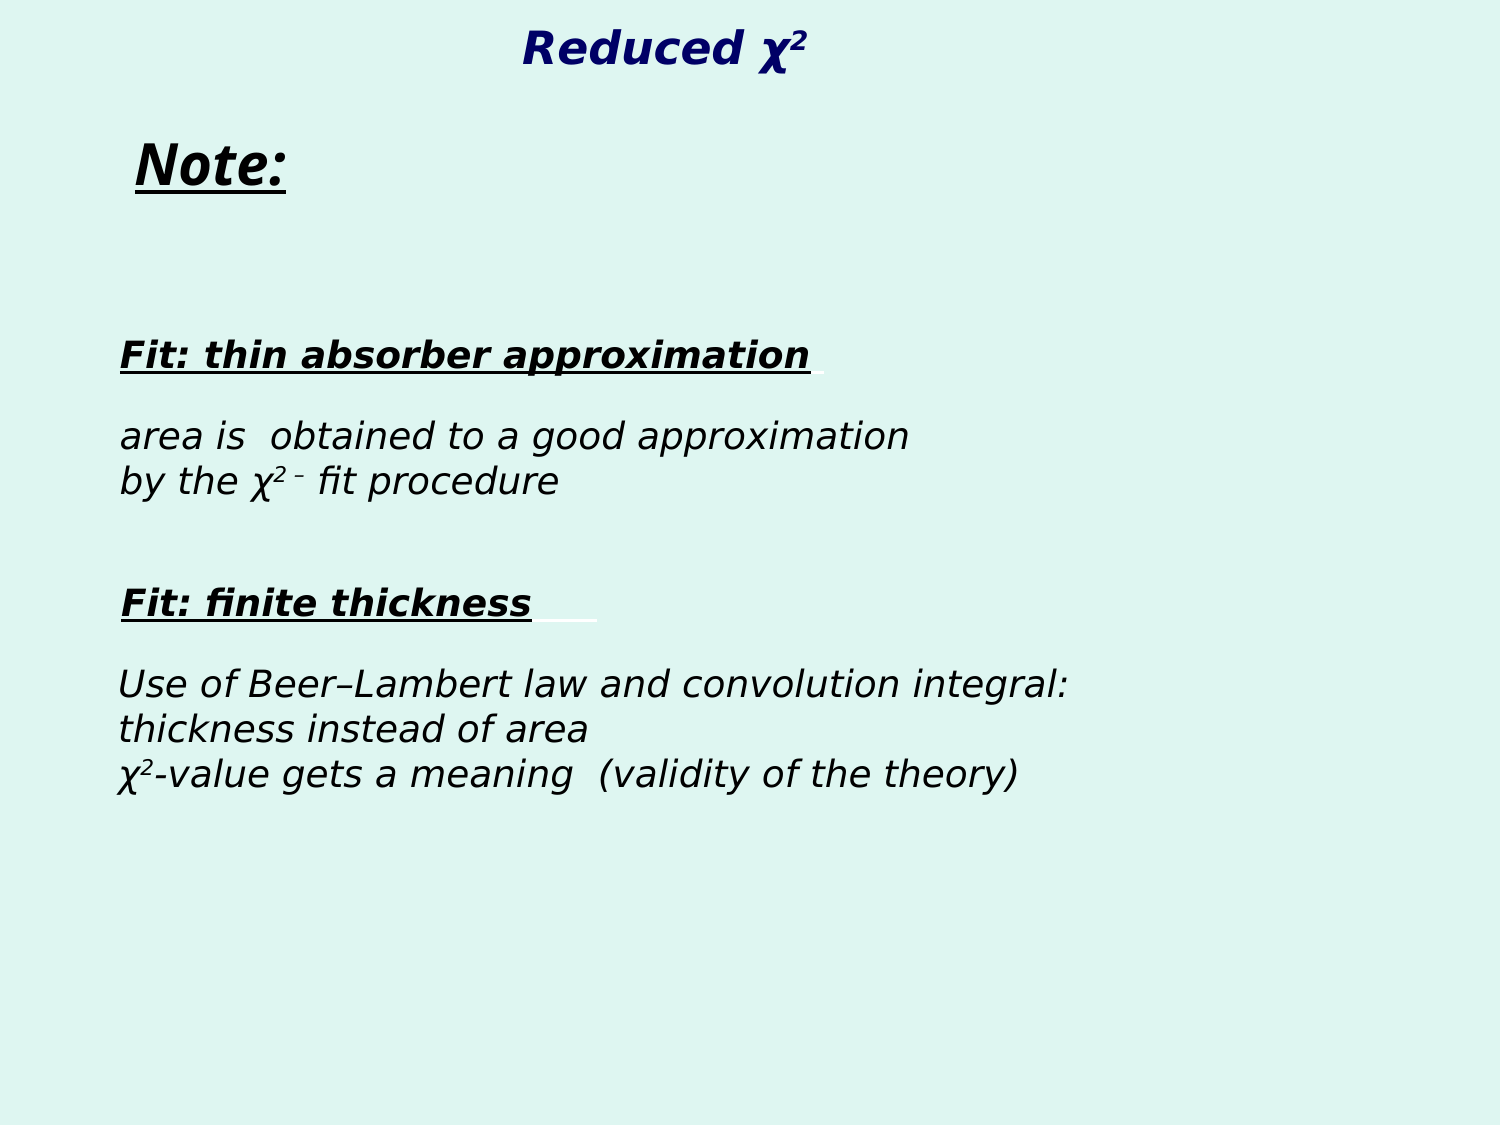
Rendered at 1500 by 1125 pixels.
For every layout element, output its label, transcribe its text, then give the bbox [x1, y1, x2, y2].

text_box Use of Beer–Lambert law and convolution integral: thickness instead of area χ2-value gets a meaning (validity of the theory) [103, 653, 1087, 803]
text_box Fit: thin absorber approximation [104, 324, 858, 394]
text_box area is obtained to a good approximation by the χ2 – fit procedure [104, 404, 1137, 510]
text_box Note: [120, 120, 304, 205]
text_box Reduced χ2 [506, 11, 880, 82]
text_box Fit: finite thickness [106, 572, 859, 642]
